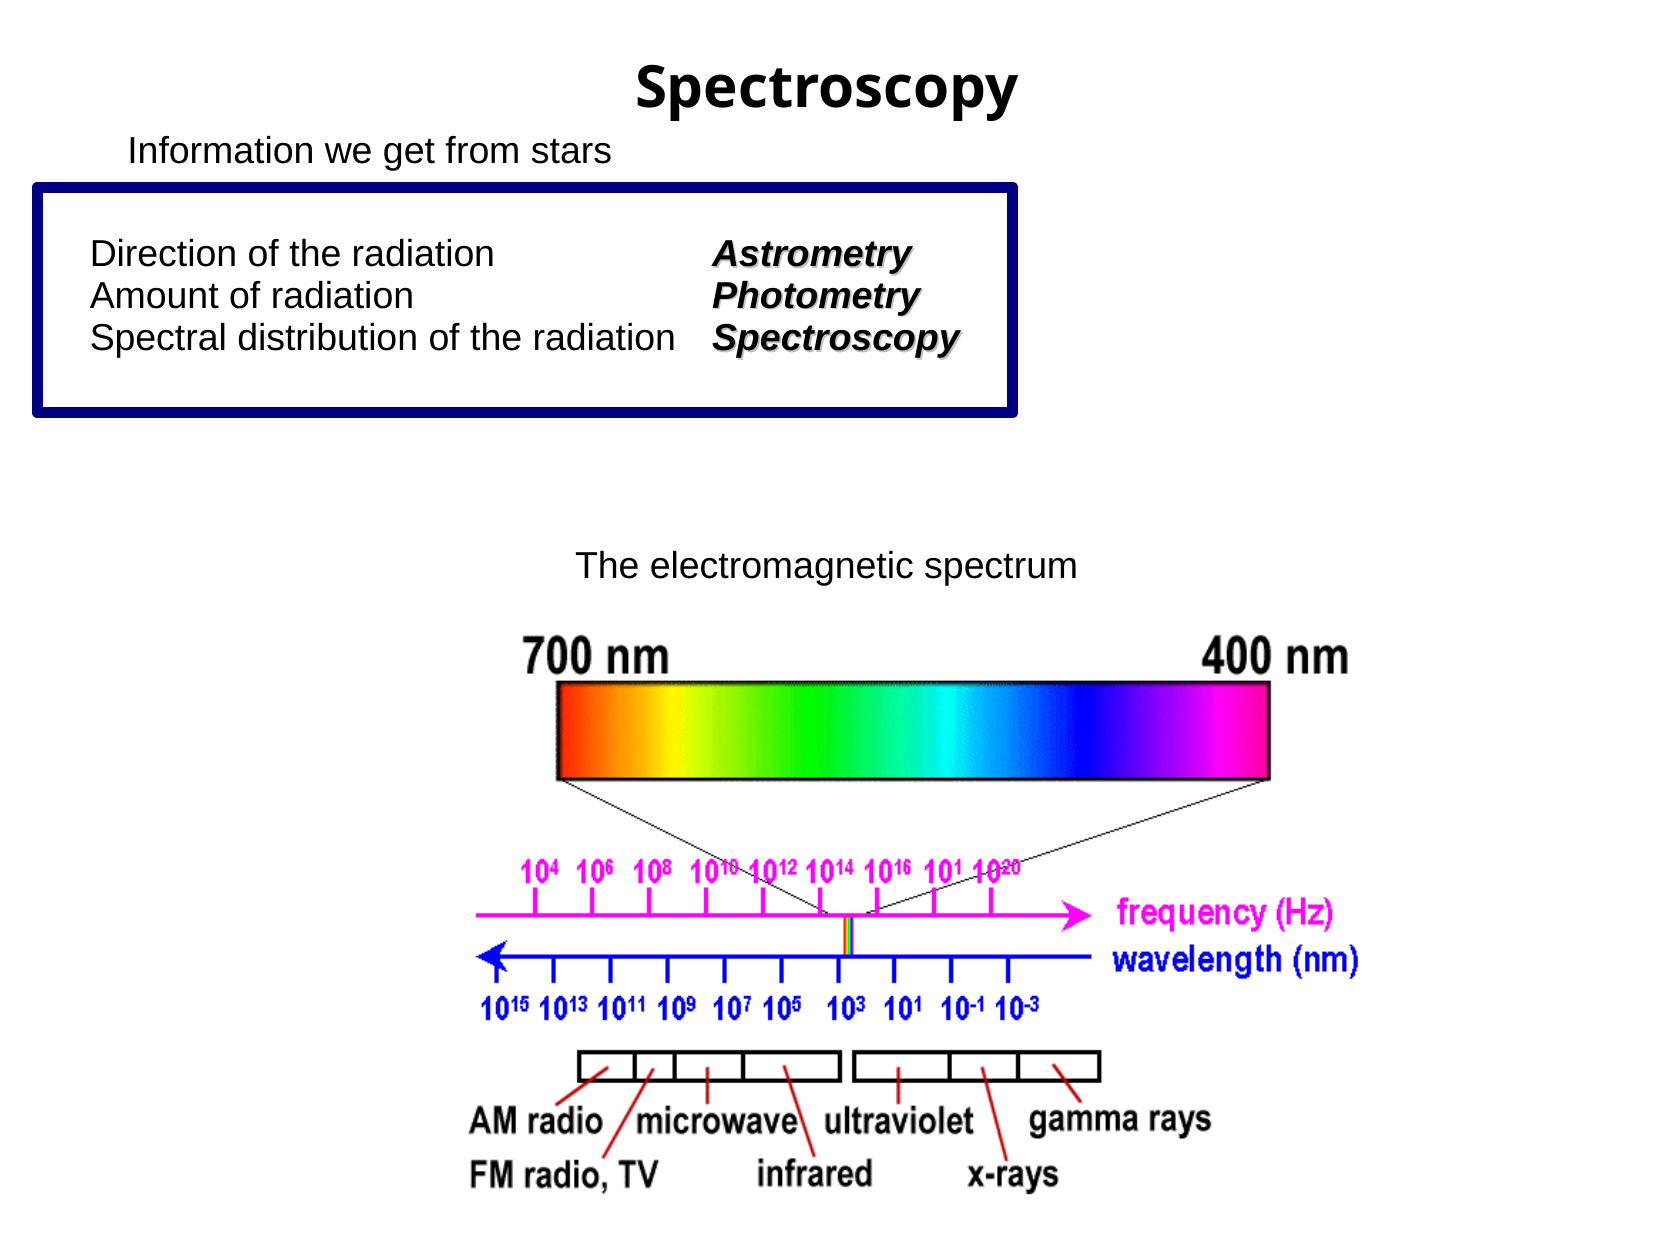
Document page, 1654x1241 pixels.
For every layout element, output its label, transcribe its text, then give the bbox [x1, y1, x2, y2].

text_box Information we get from stars [112, 121, 1538, 263]
text_box The electromagnetic spectrum [0, 536, 1654, 594]
picture [412, 611, 1388, 1201]
text_box Direction of the radiation Amount of radiation Spectral distribution of the radiation [75, 225, 692, 366]
text_box Astrometry Photometry Spectroscopy [697, 225, 975, 366]
text_box Spectroscopy [0, 37, 1654, 121]
text_box [37, 187, 1013, 413]
